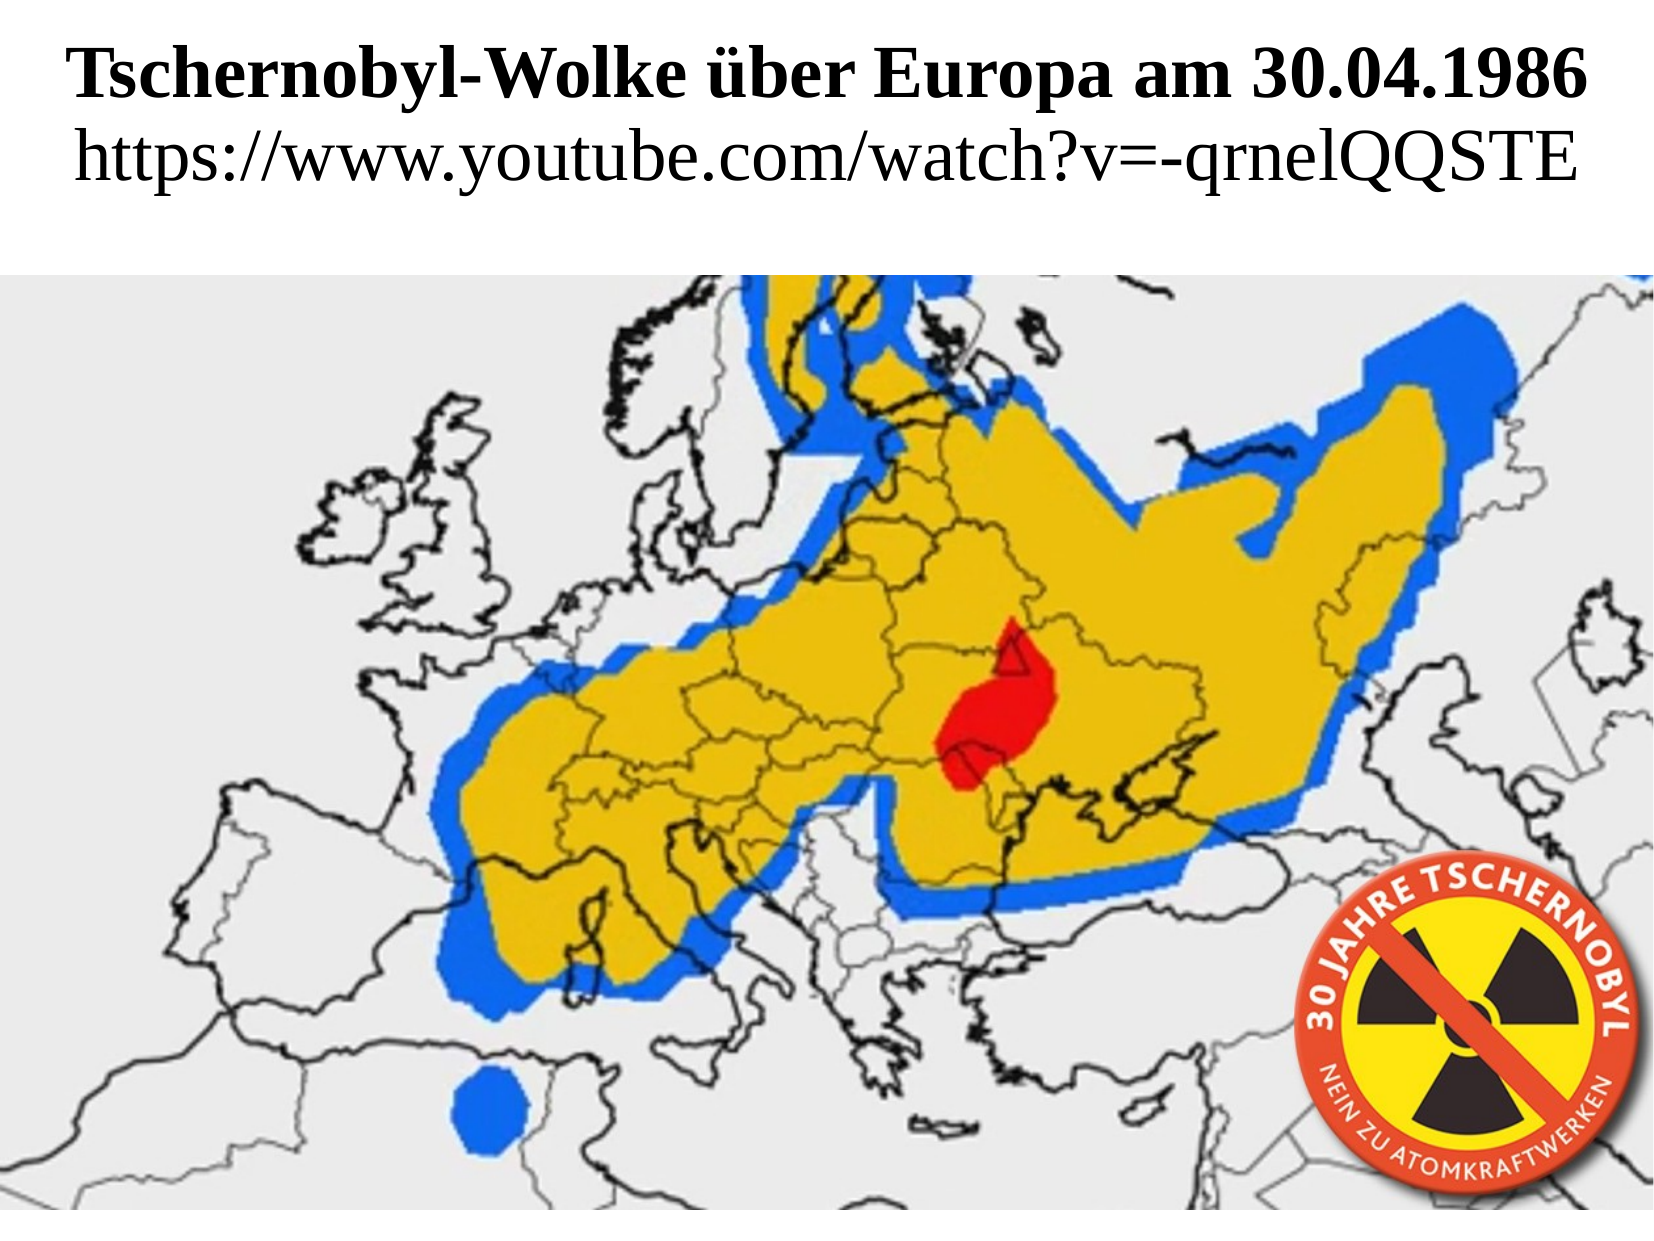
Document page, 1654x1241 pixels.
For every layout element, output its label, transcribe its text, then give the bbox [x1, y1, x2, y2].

picture [0, 275, 1654, 1210]
text_box Tschernobyl-Wolke über Europa am 30.04.1986 https://www.youtube.com/watch?v=-qrnelQQSTE [51, 23, 1625, 211]
